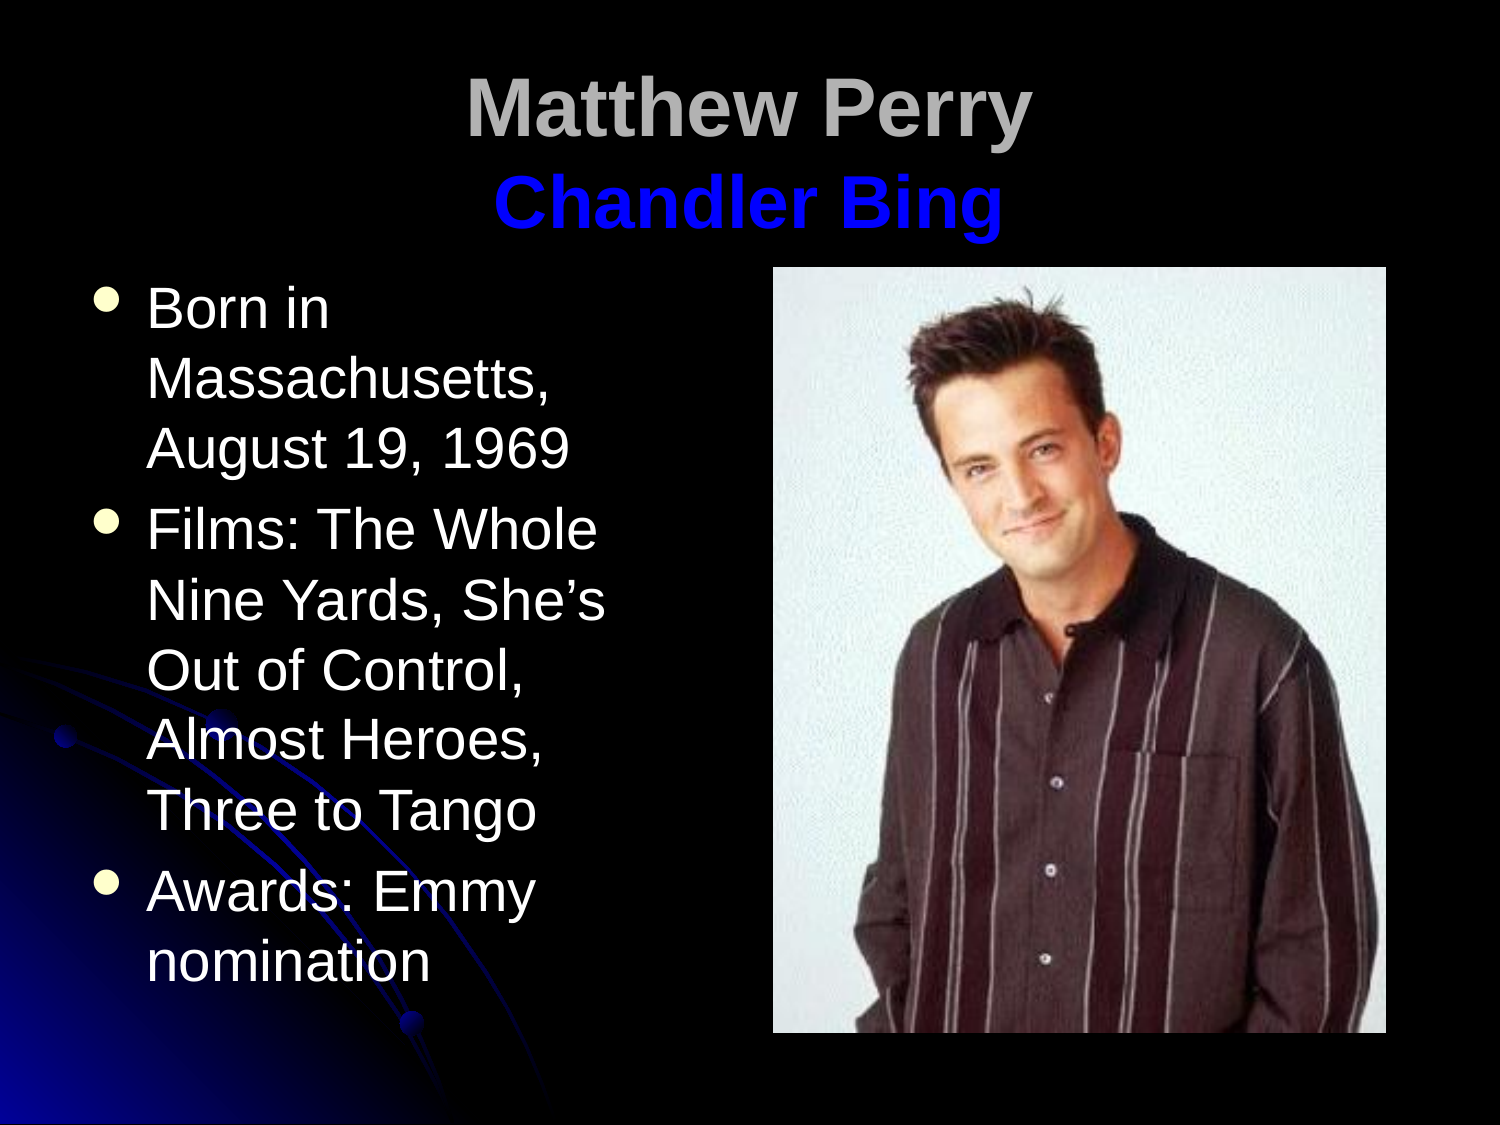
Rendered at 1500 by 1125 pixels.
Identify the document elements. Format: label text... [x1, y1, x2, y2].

list Born in Massachusetts, August 19, 1969 Films: The Whole Nine Yards, She’s Out of Control, Almost Heroes, Three to Tango Awards: Emmy nomination [75, 262, 715, 1024]
title Matthew Perry Chandler Bing [75, 45, 1425, 233]
picture [773, 267, 1386, 1033]
